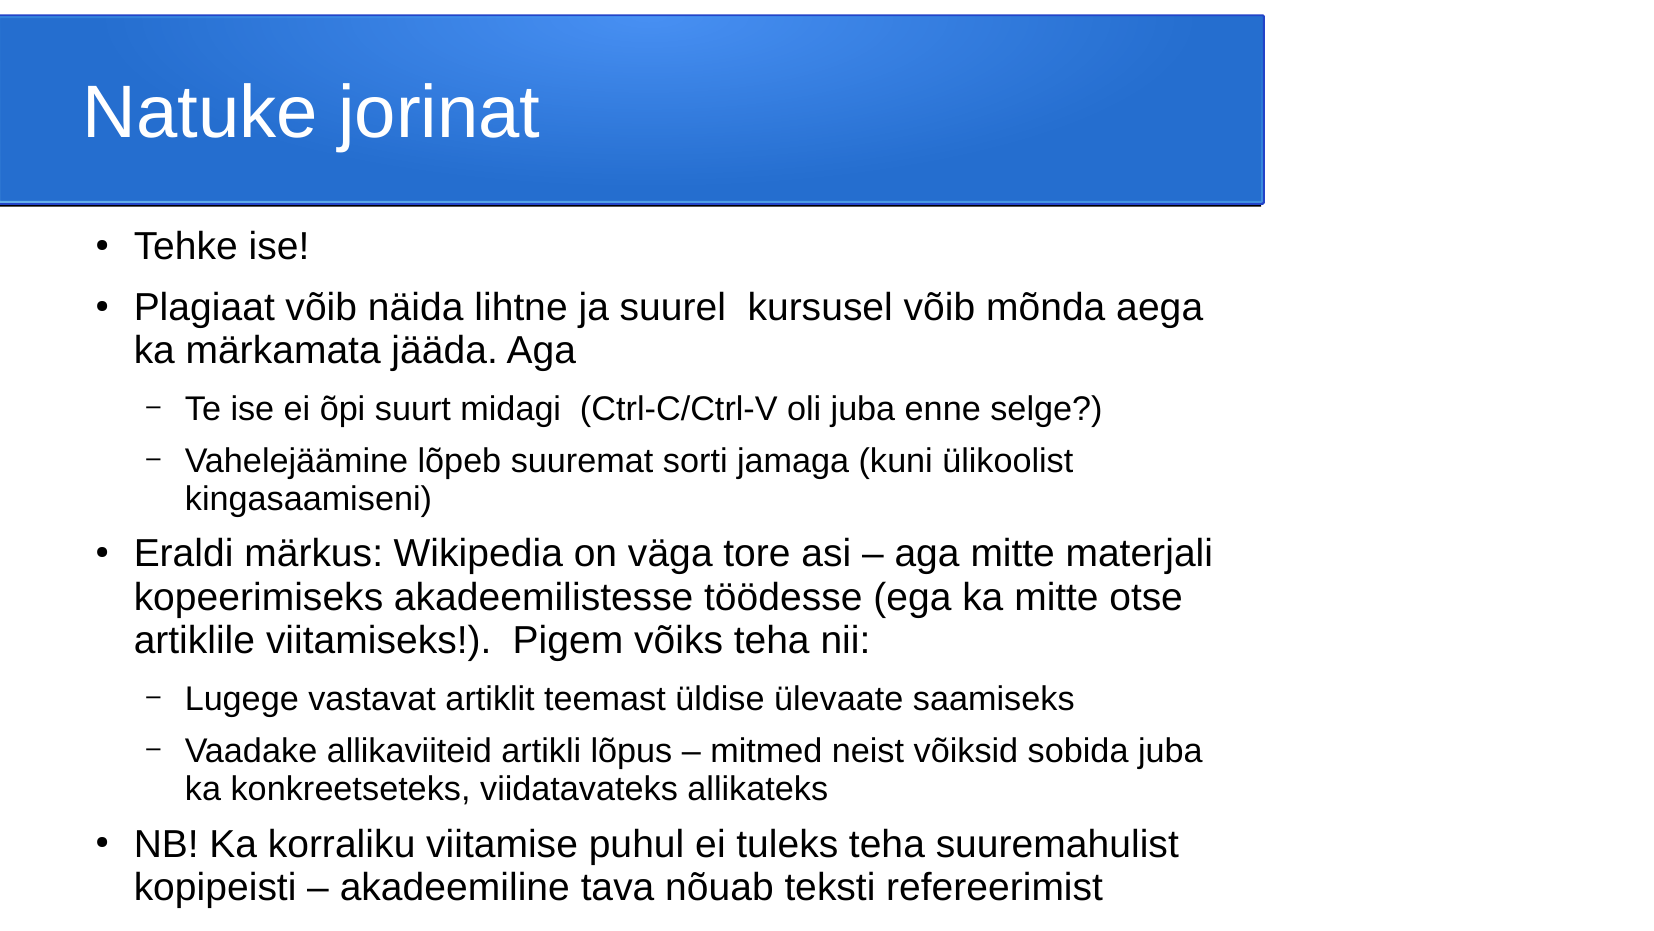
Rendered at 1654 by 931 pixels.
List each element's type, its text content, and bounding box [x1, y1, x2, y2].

list Tehke ise! Plagiaat võib näida lihtne ja suurel kursusel võib mõnda aega ka märkamata jääda. Aga Te ise ei õpi suurt midagi (Ctrl-C/Ctrl-V oli juba enne selge?) Vahelejäämine lõpeb suuremat sorti jamaga (kuni ülikoolist kingasaamiseni) Eraldi märkus: Wikipedia on väga tore asi – aga mitte materjali kopeerimiseks akadeemilistesse töödesse (ega ka mitte otse artiklile viitamiseks!). Pigem võiks teha nii: Lugege vastavat artiklit teemast üldise ülevaate saamiseks Vaadake allikaviiteid artikli lõpus – mitmed neist võiksid sobida juba ka konkreetseteks, viidatavateks allikateks NB! Ka korraliku viitamise puhul ei tuleks teha suuremahulist kopipeisti – akadeemiline tava nõuab teksti refereerimist [82, 224, 1217, 910]
title Natuke jorinat [82, 35, 1235, 189]
